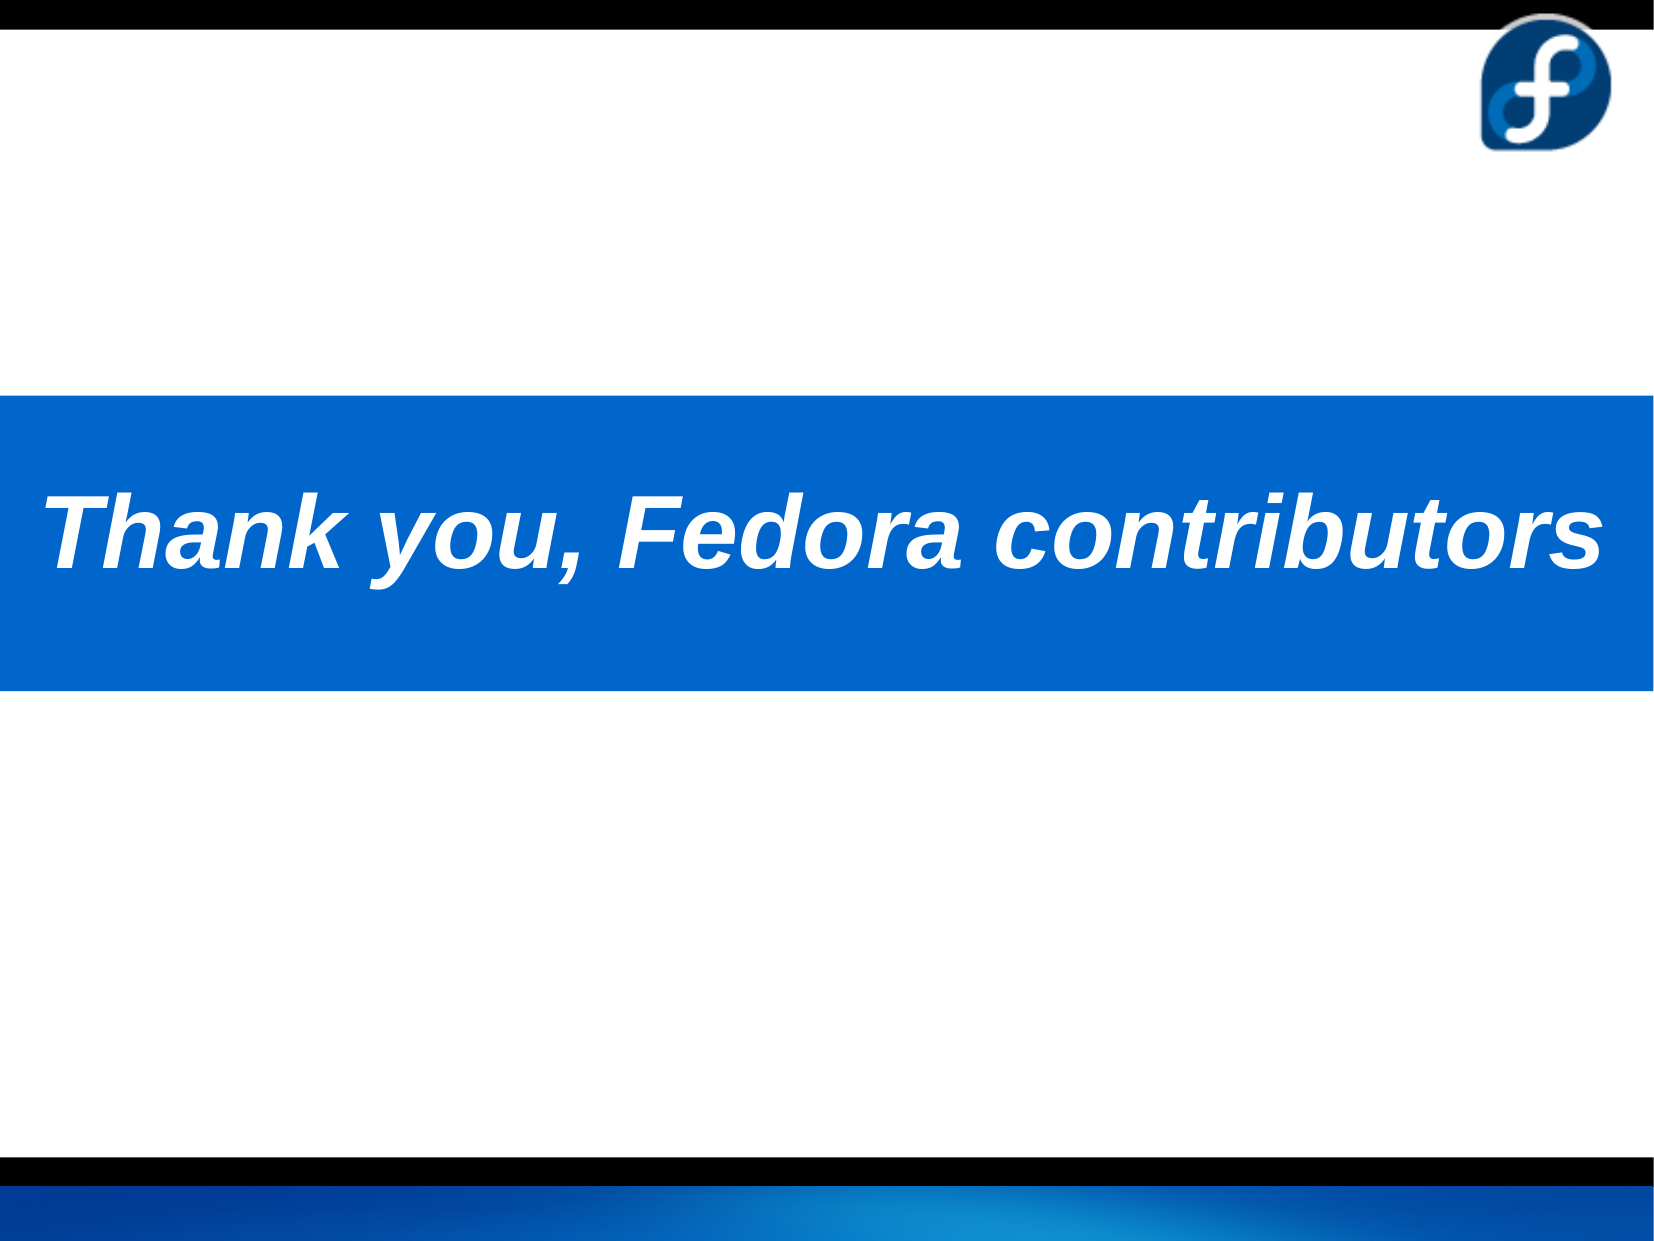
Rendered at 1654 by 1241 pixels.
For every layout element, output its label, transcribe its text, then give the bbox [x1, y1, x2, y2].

picture [838, 12, 1622, 254]
text_box Thank you, Fedora contributors [23, 466, 1625, 598]
text_box [0, 395, 1654, 692]
picture [0, 1186, 1654, 1241]
